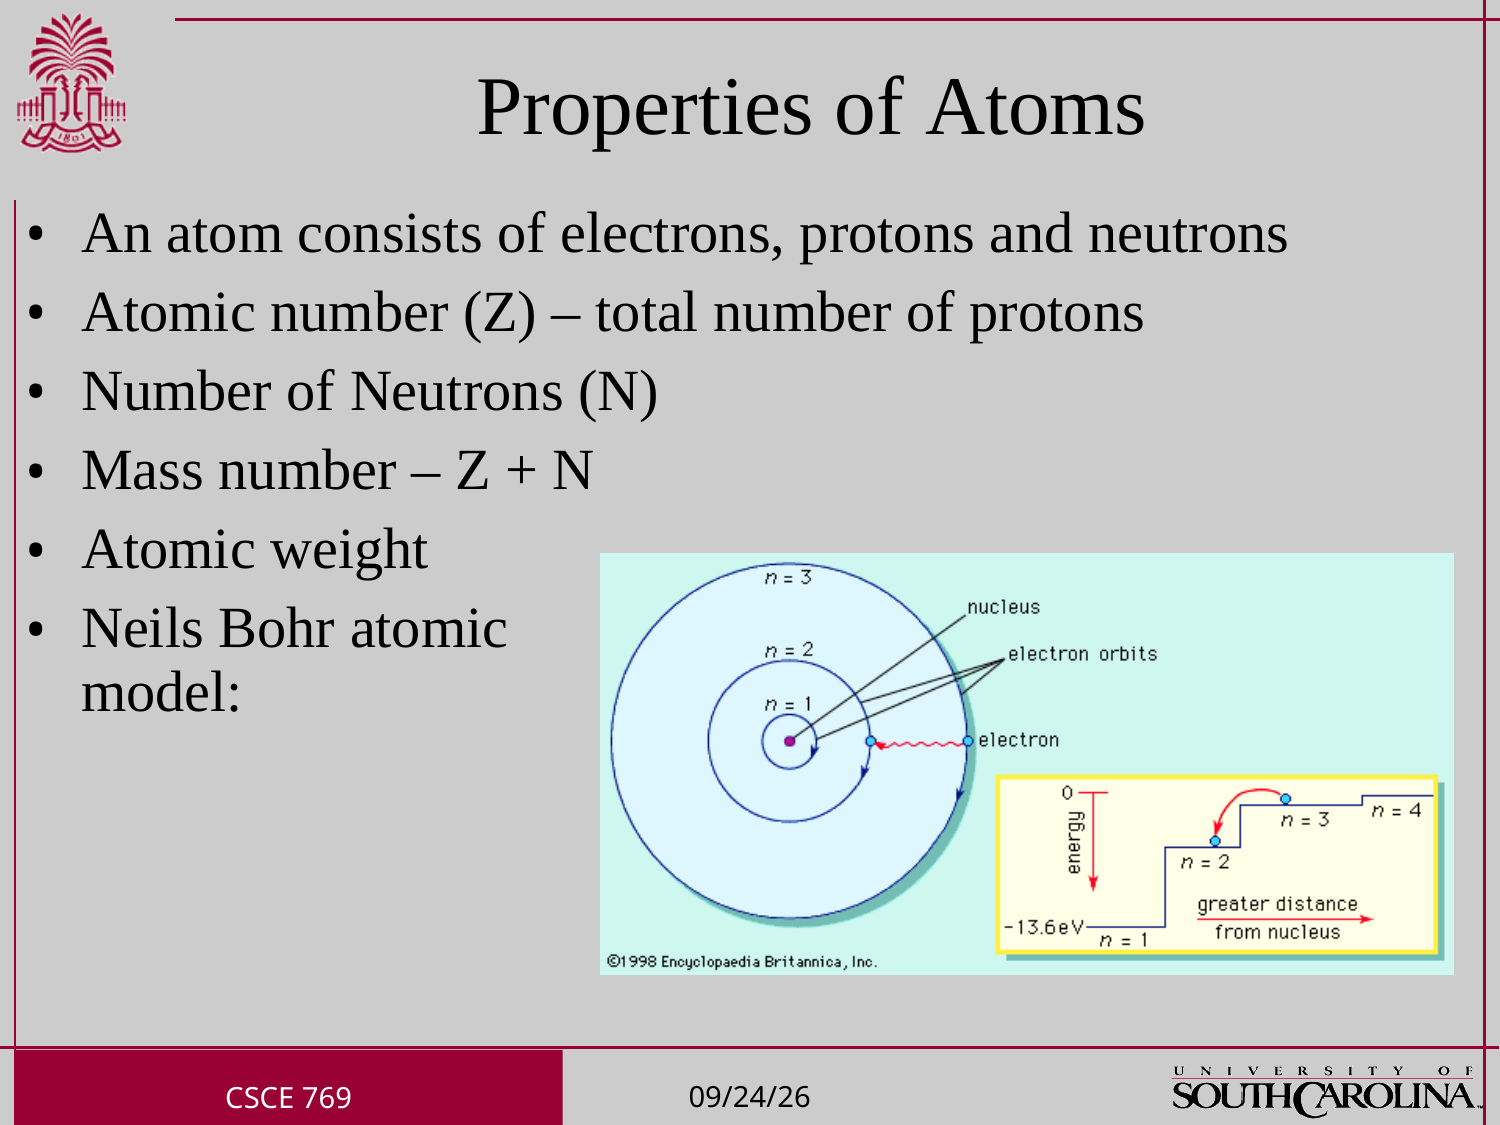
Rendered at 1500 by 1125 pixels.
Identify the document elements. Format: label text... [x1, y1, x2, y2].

picture [1162, 1049, 1483, 1125]
list An atom consists of electrons, protons and neutrons Atomic number (Z) – total number of protons Number of Neutrons (N) Mass number – Z + N Atomic weight Neils Bohr atomic model: [24, 200, 1476, 1013]
title Properties of Atoms [174, 24, 1450, 188]
picture [600, 553, 1454, 976]
picture [12, 12, 131, 155]
